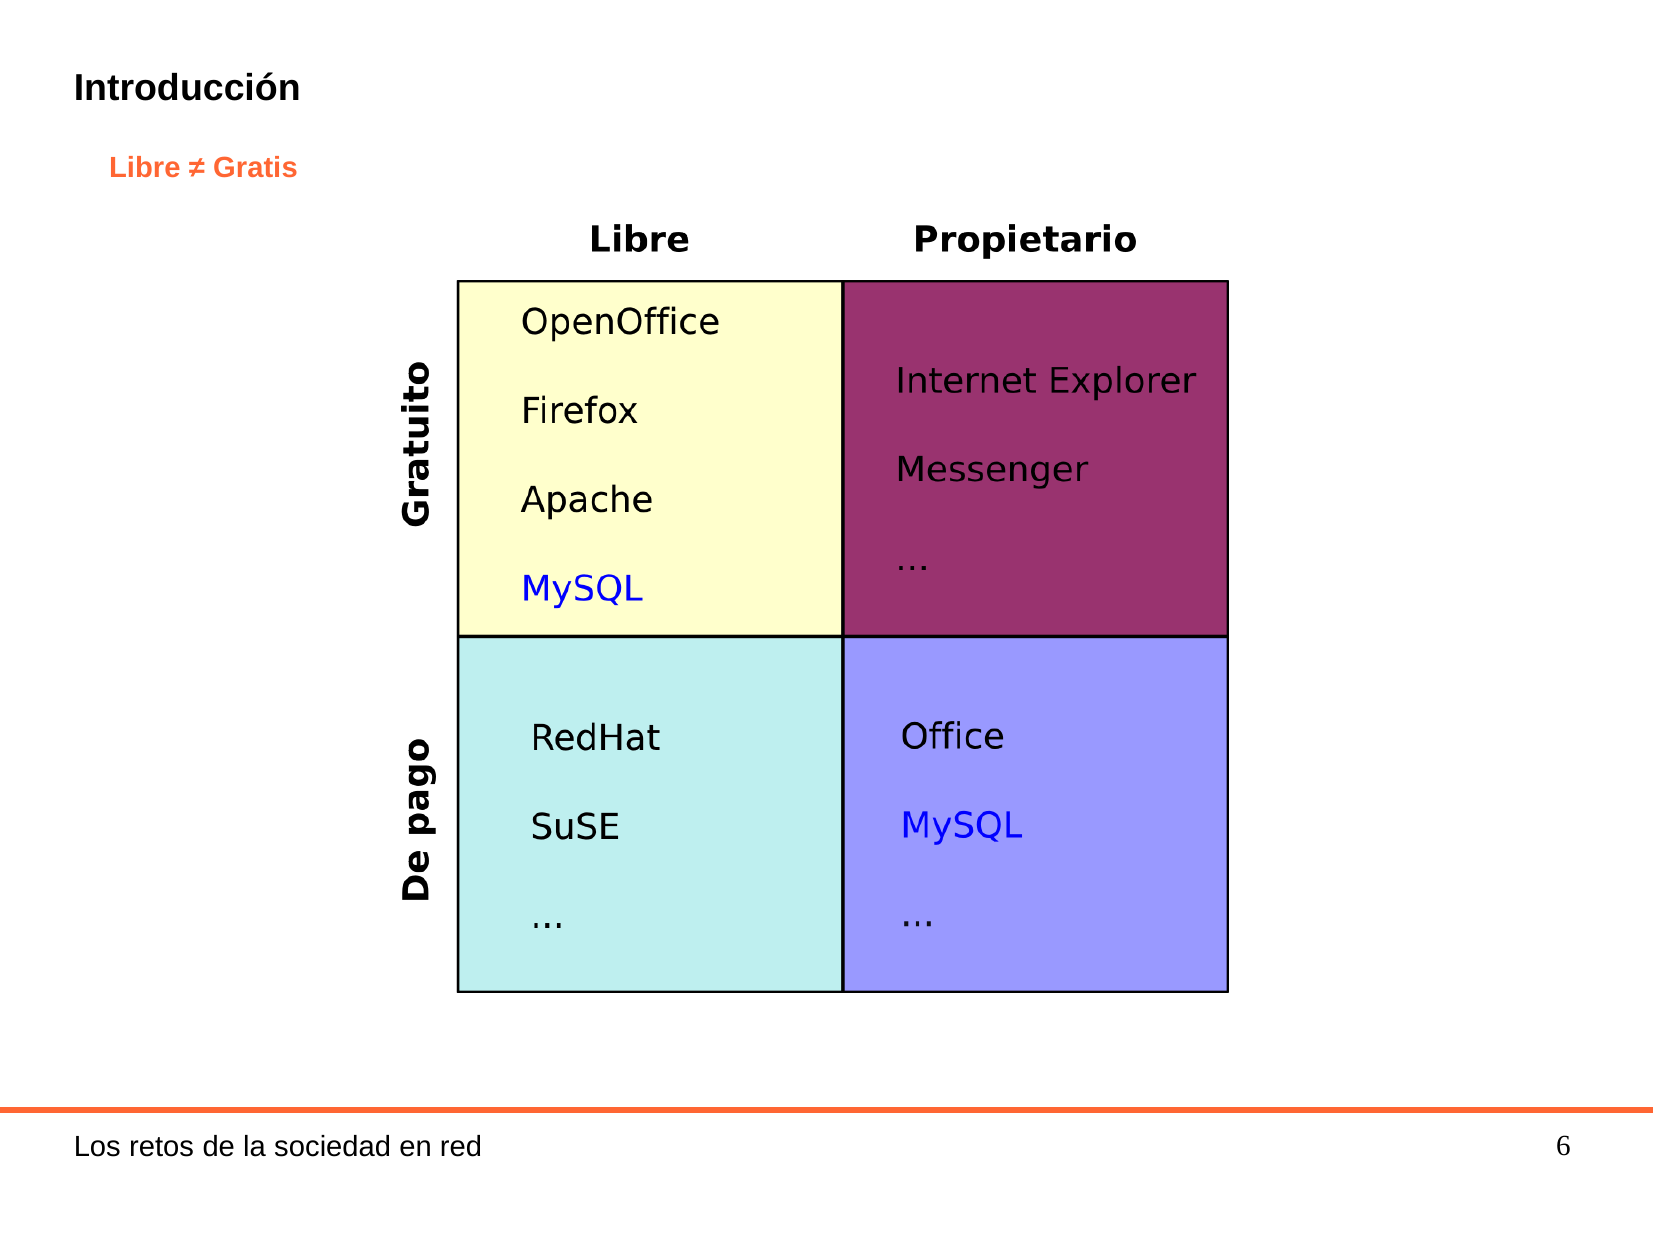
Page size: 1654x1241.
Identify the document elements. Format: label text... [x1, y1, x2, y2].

text_box Introducción Libre ≠ Gratis [59, 59, 1211, 196]
text_box Los retos de la sociedad en red [59, 1122, 975, 1172]
picture [401, 224, 1229, 993]
